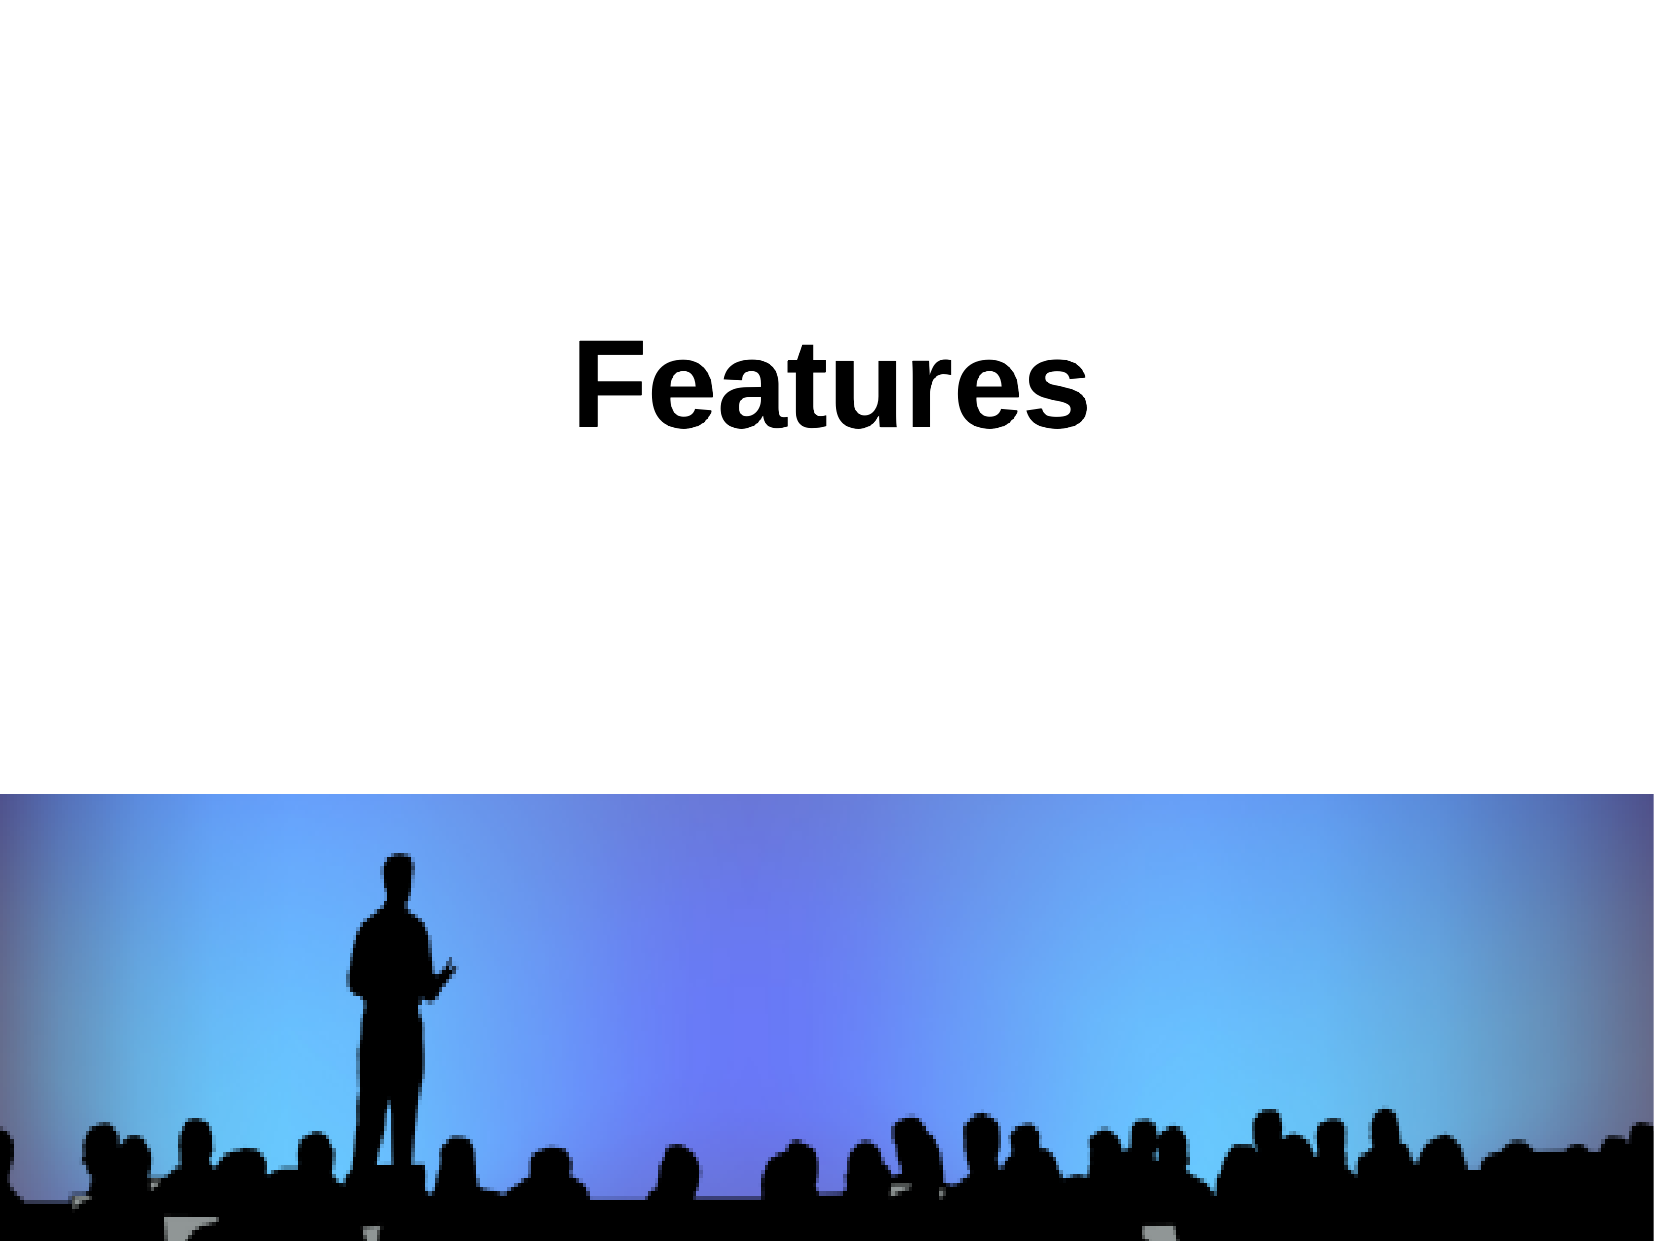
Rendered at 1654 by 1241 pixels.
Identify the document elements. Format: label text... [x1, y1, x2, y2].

picture [0, 794, 1654, 1241]
title Features [87, 287, 1576, 480]
